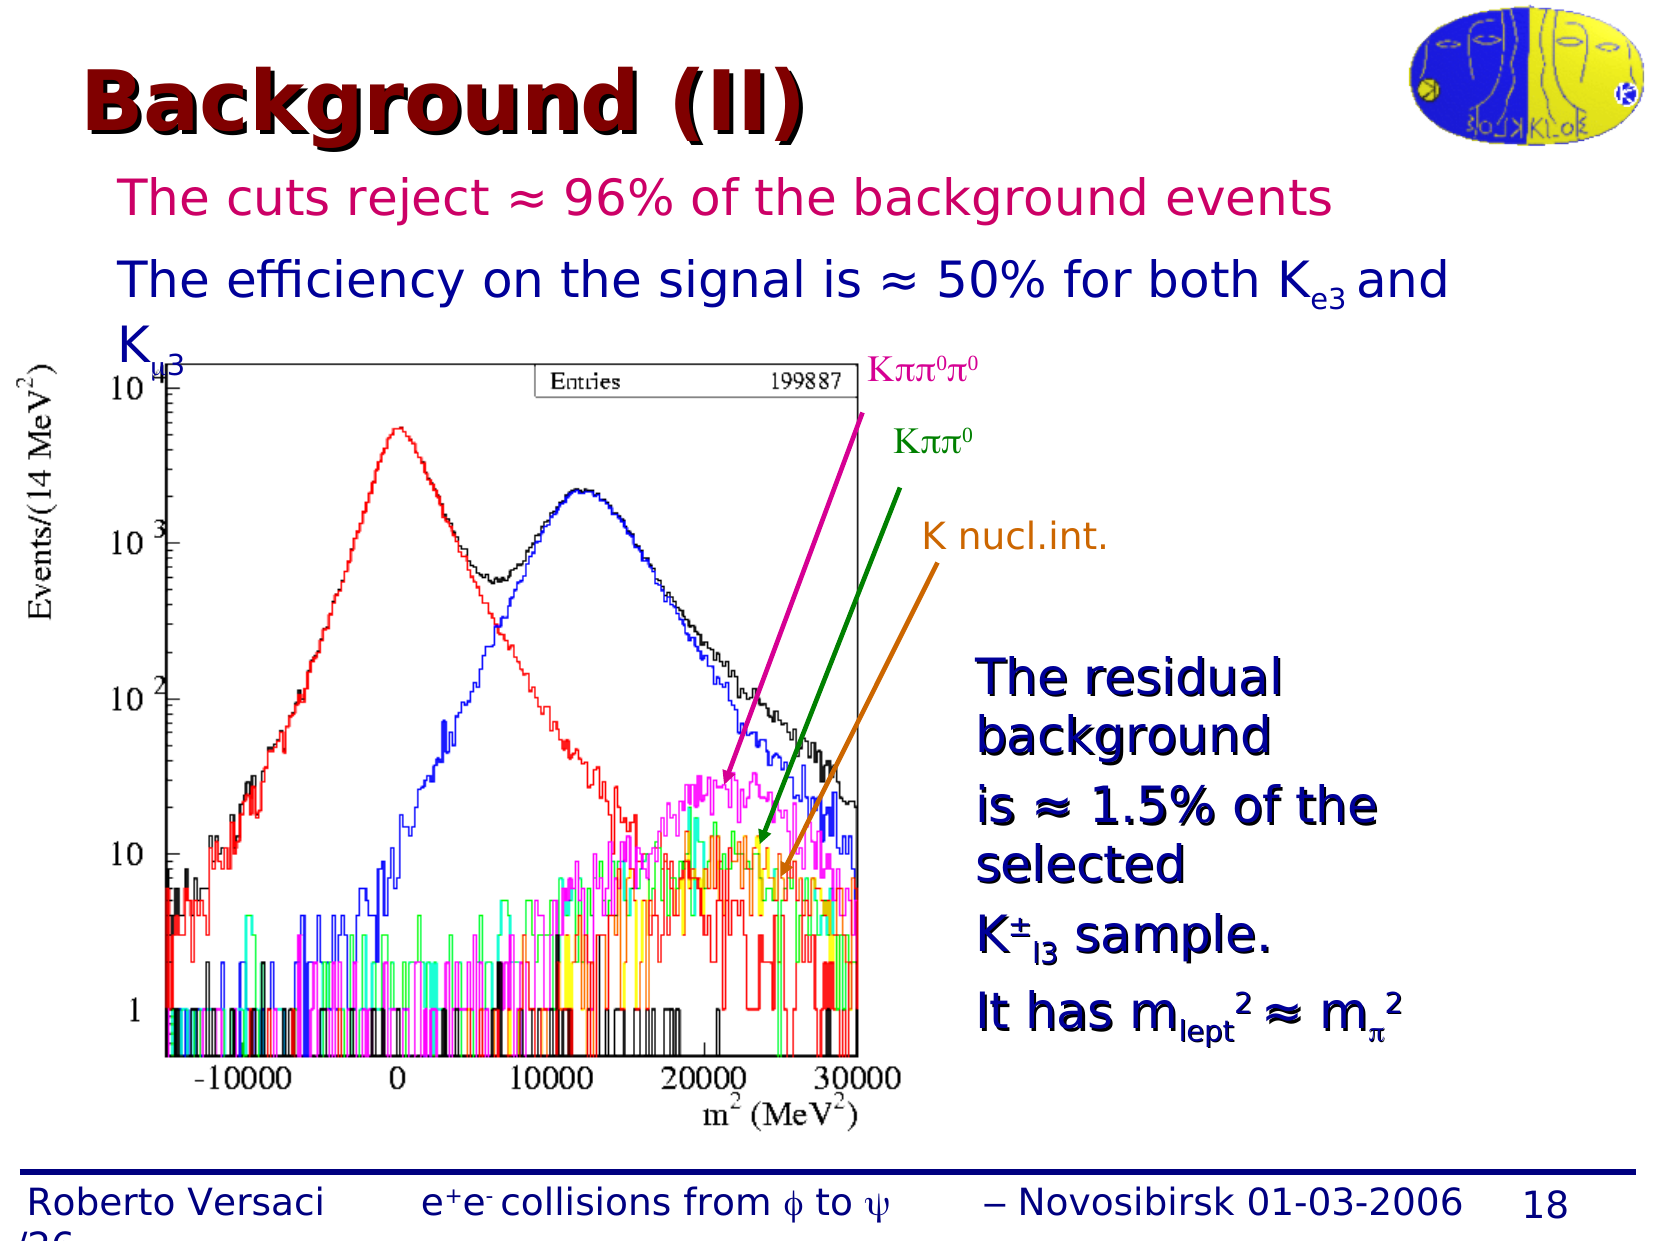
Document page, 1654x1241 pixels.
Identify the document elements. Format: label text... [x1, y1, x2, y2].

text_box Background (II) [65, 45, 823, 158]
text_box The cuts reject ≈ 96% of the background events The efficiency on the signal is ≈ 50% for both Ke3 and K3 [102, 161, 1528, 390]
text_box K nucl.int. [906, 506, 1125, 566]
text_box K00 [851, 390, 994, 398]
picture [6, 347, 907, 1140]
picture [1398, 0, 1654, 151]
text_box The residual background is ≈ 1.5% of the selected K±l3 sample. It has mlept2 ≈ m2 [960, 640, 1607, 1056]
text_box K0 [877, 419, 988, 470]
